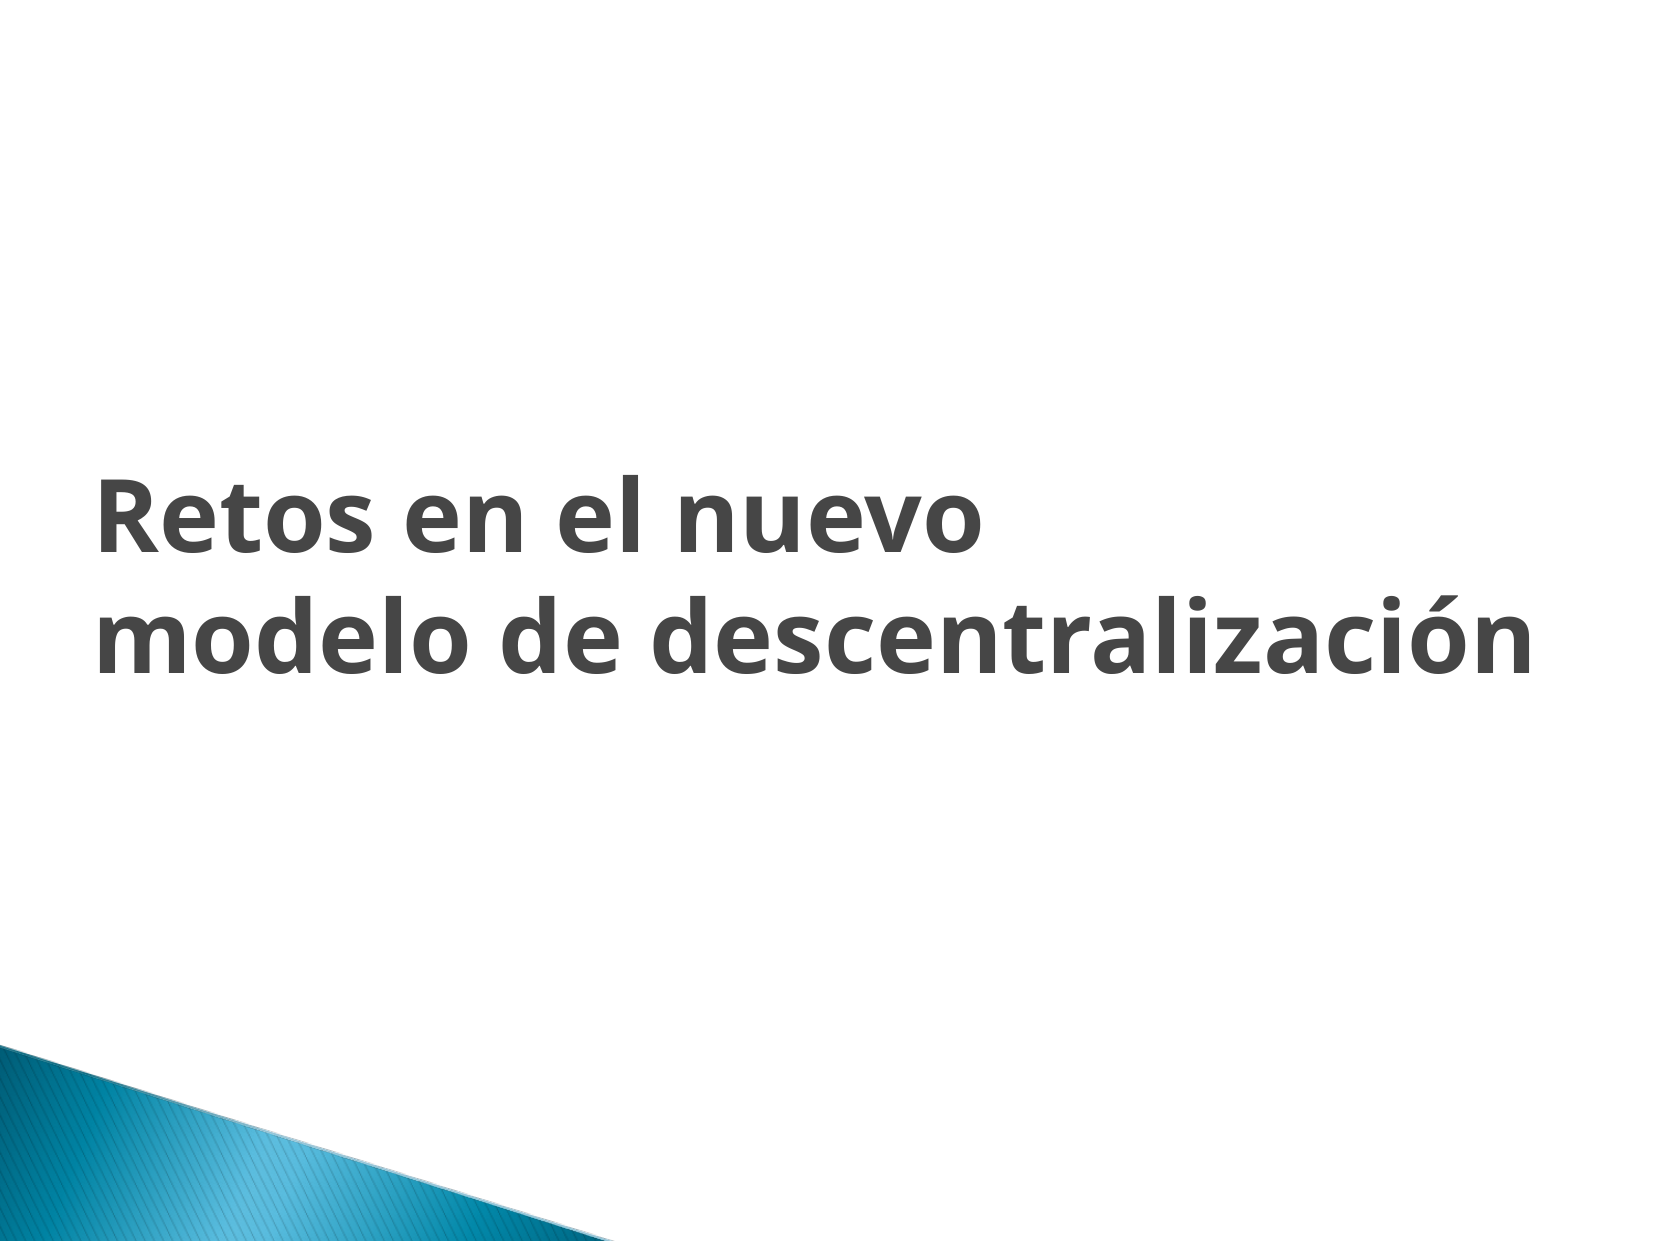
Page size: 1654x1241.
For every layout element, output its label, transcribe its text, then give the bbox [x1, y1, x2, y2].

title Retos en el nuevo modelo de descentralización [77, 442, 1565, 702]
